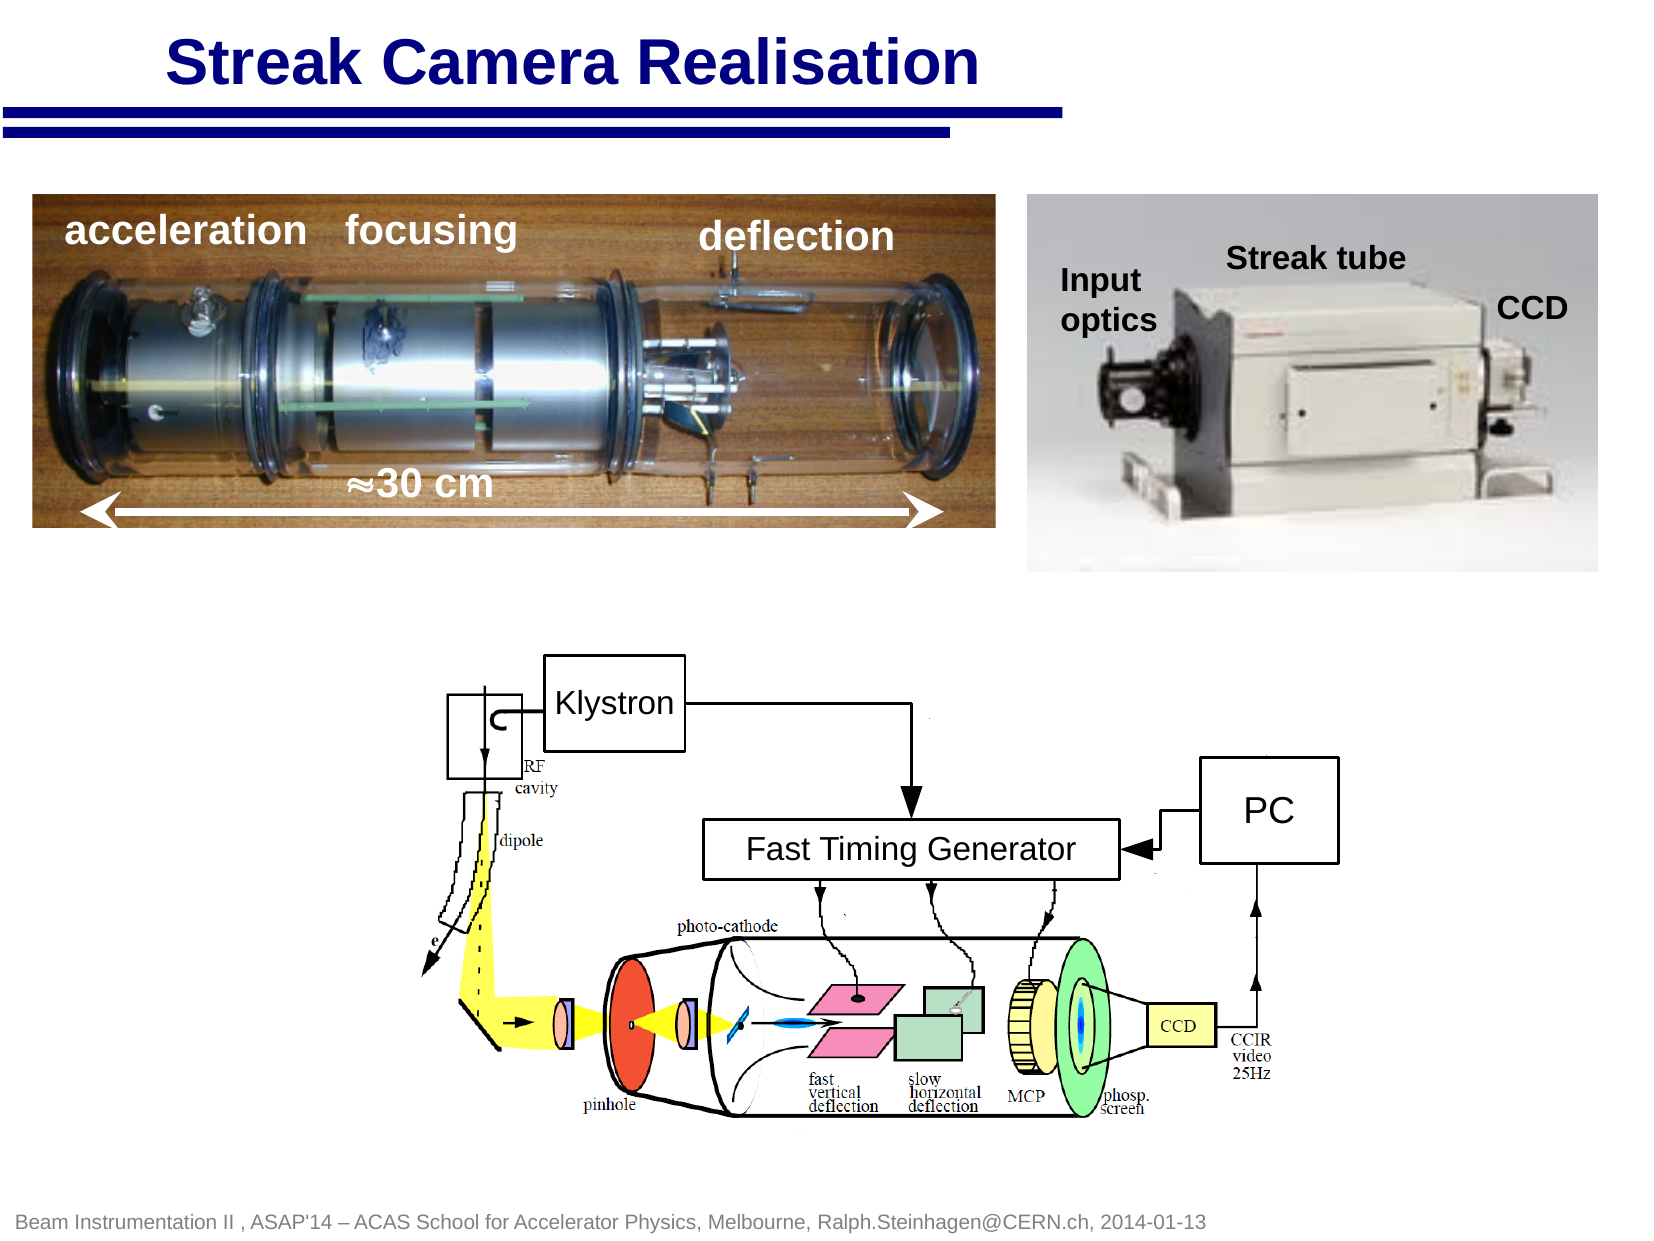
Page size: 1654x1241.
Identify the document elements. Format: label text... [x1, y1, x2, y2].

picture [32, 194, 996, 528]
text_box Fast Timing Generator [703, 819, 1120, 880]
text_box Streak tube [1175, 228, 1489, 284]
text_box Klystron [544, 655, 685, 752]
text_box Input optics [1045, 250, 1278, 346]
text_box CCD [1446, 278, 1598, 334]
text_box [54, 65, 1488, 149]
text_box deflection [683, 201, 975, 267]
picture [685, 673, 1289, 848]
text_box acceleration [49, 194, 330, 261]
title Streak Camera Realisation [165, 0, 1613, 124]
text_box 30 cm [328, 448, 620, 514]
text_box PC [1200, 757, 1339, 864]
picture [1027, 194, 1598, 572]
text_box focusing [330, 194, 622, 261]
picture [403, 673, 1289, 1130]
